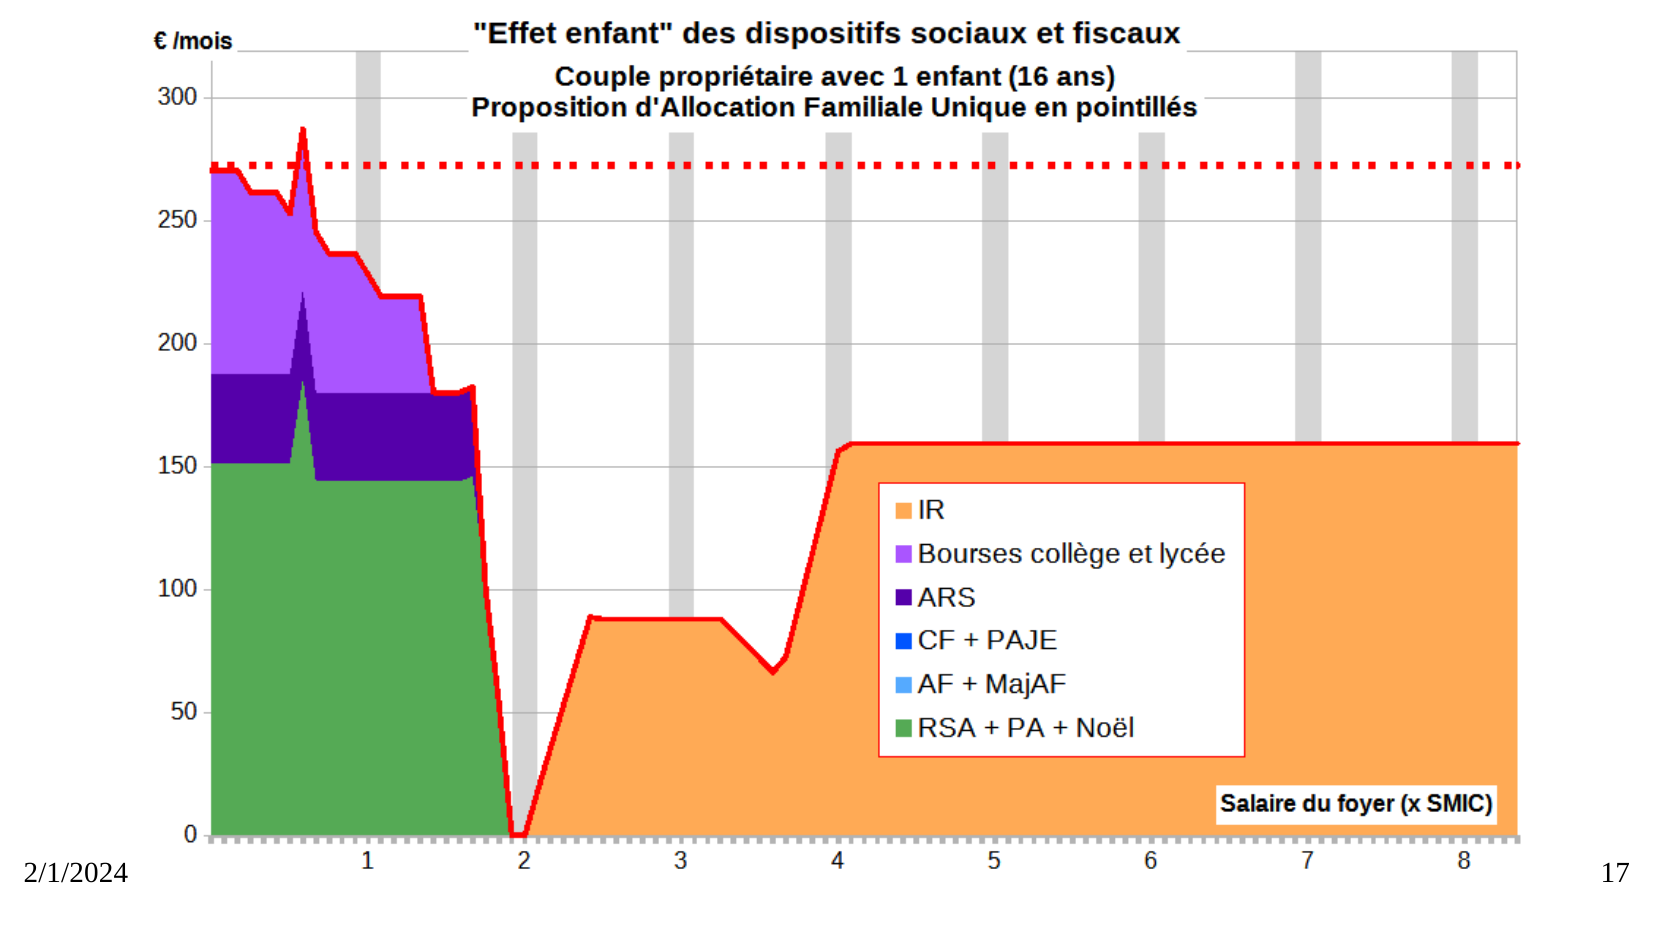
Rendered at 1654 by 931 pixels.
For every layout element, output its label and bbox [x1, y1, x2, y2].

picture [144, 1, 1528, 888]
